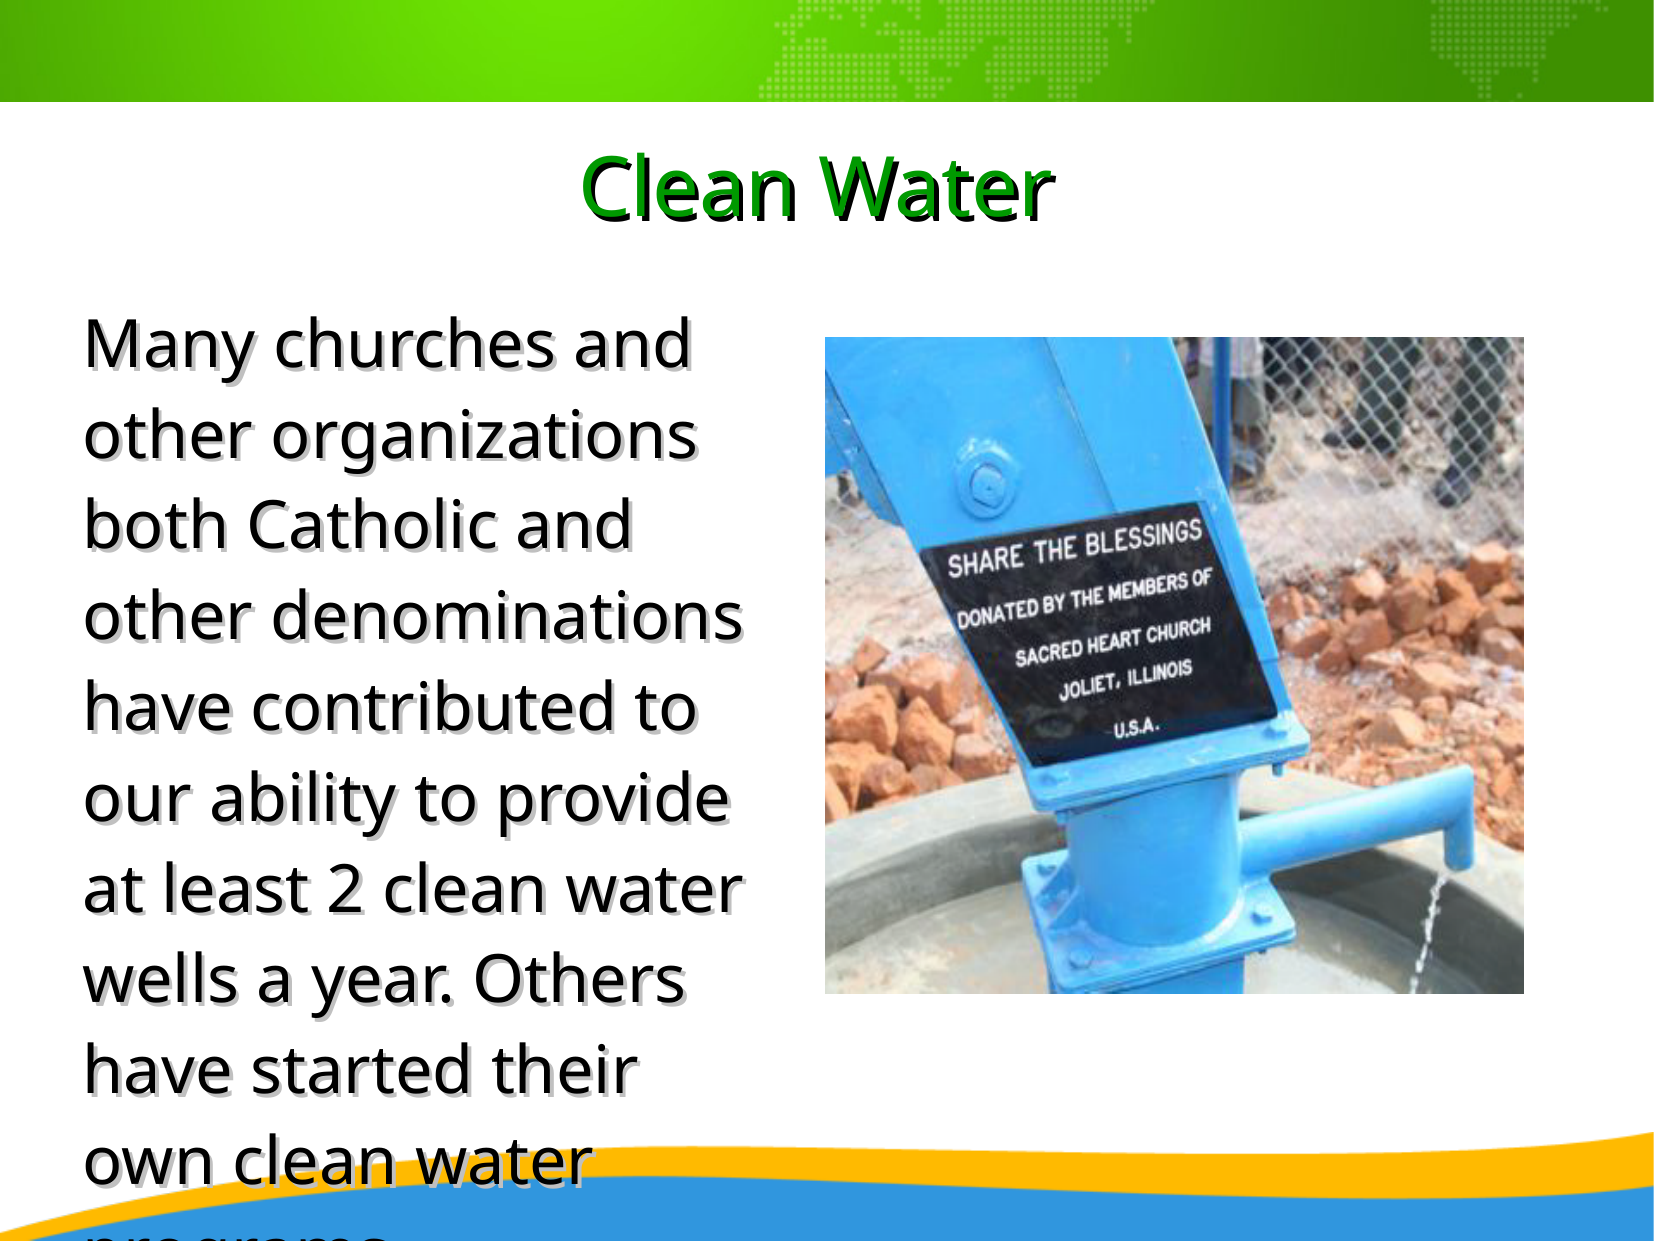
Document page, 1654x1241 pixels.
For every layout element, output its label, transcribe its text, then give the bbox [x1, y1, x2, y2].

list Many churches and other organizations both Catholic and other denominations have contributed to our ability to provide at least 2 clean water wells a year. Others have started their own clean water programs [82, 296, 751, 1112]
picture [0, 1132, 1654, 1241]
picture [825, 337, 1524, 994]
title Clean Water [82, 119, 1571, 250]
picture [0, 0, 1654, 102]
